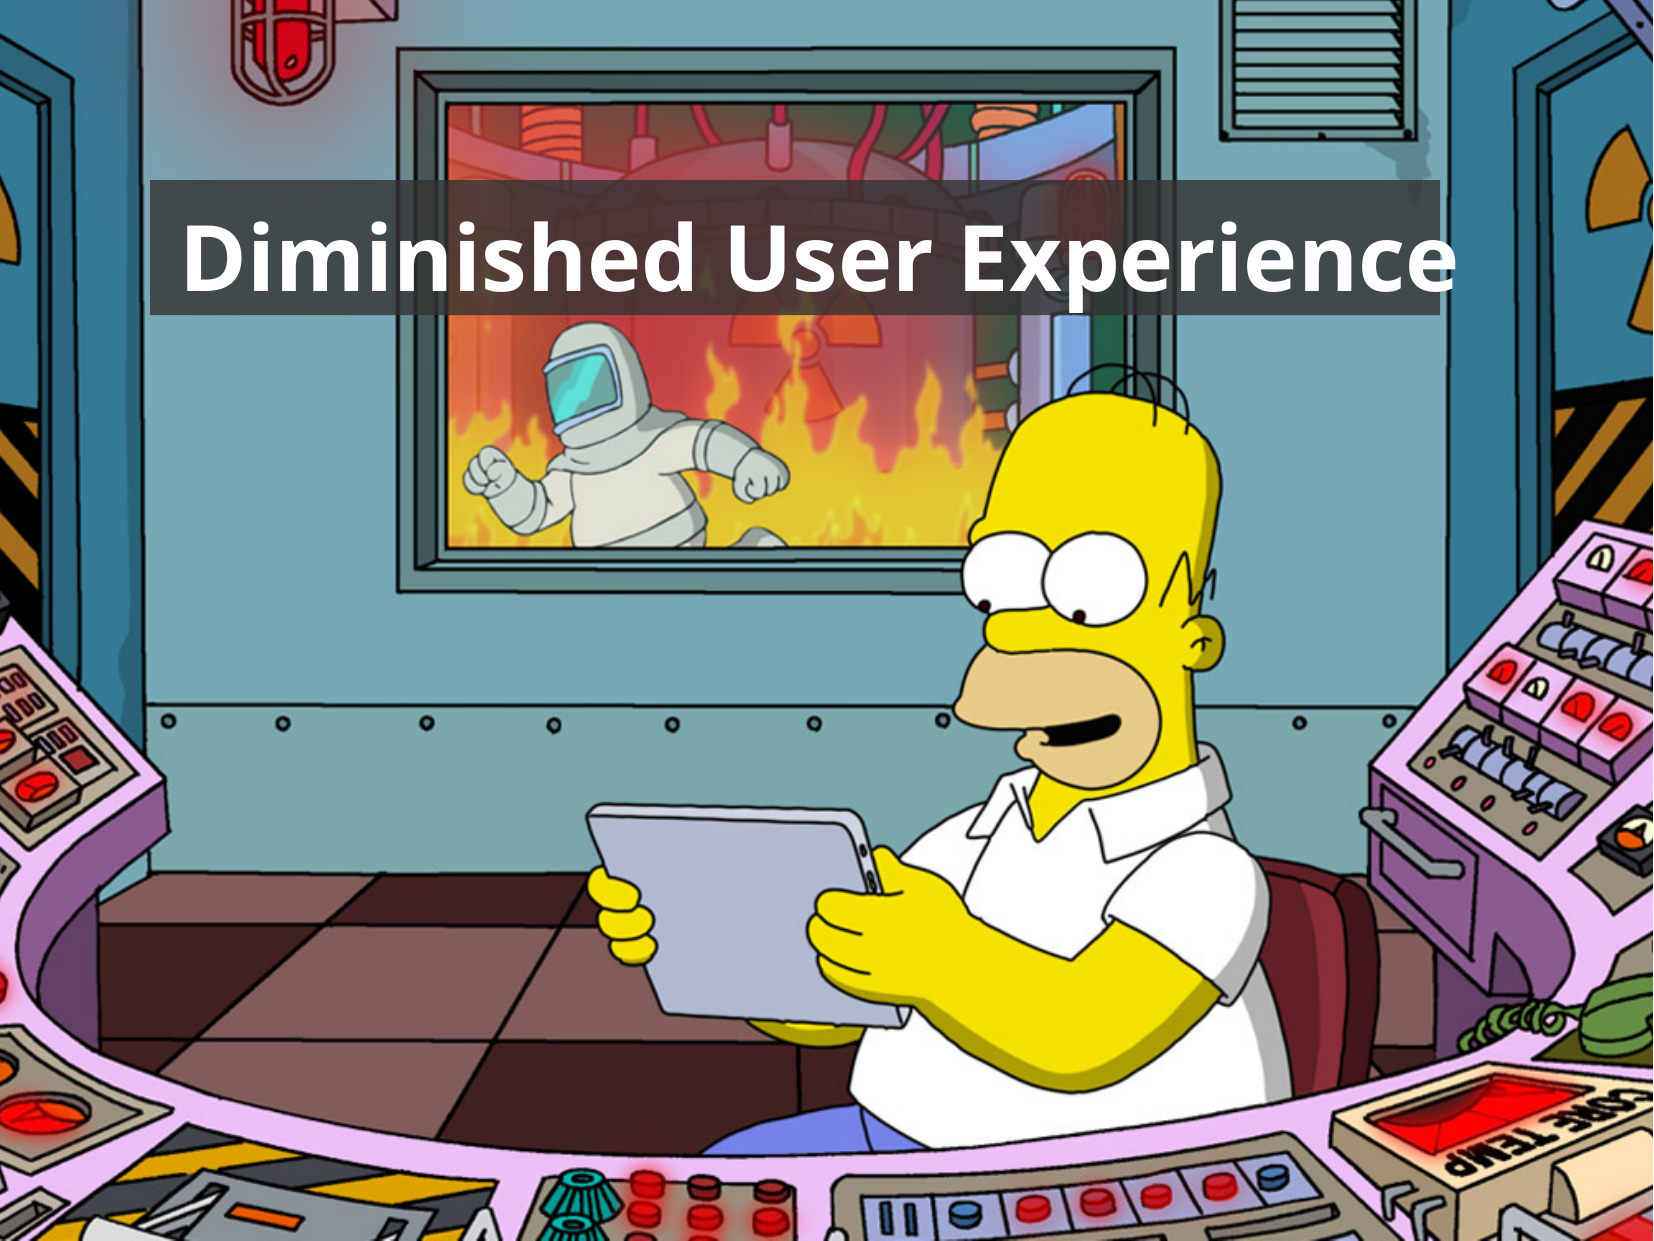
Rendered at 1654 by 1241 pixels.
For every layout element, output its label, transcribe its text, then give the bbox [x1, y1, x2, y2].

text_box [1423, 269, 1441, 282]
picture [0, 0, 1653, 1241]
text_box [150, 180, 1441, 316]
text_box [1423, 250, 1441, 260]
text_box Diminished User Experience [165, 185, 1415, 304]
